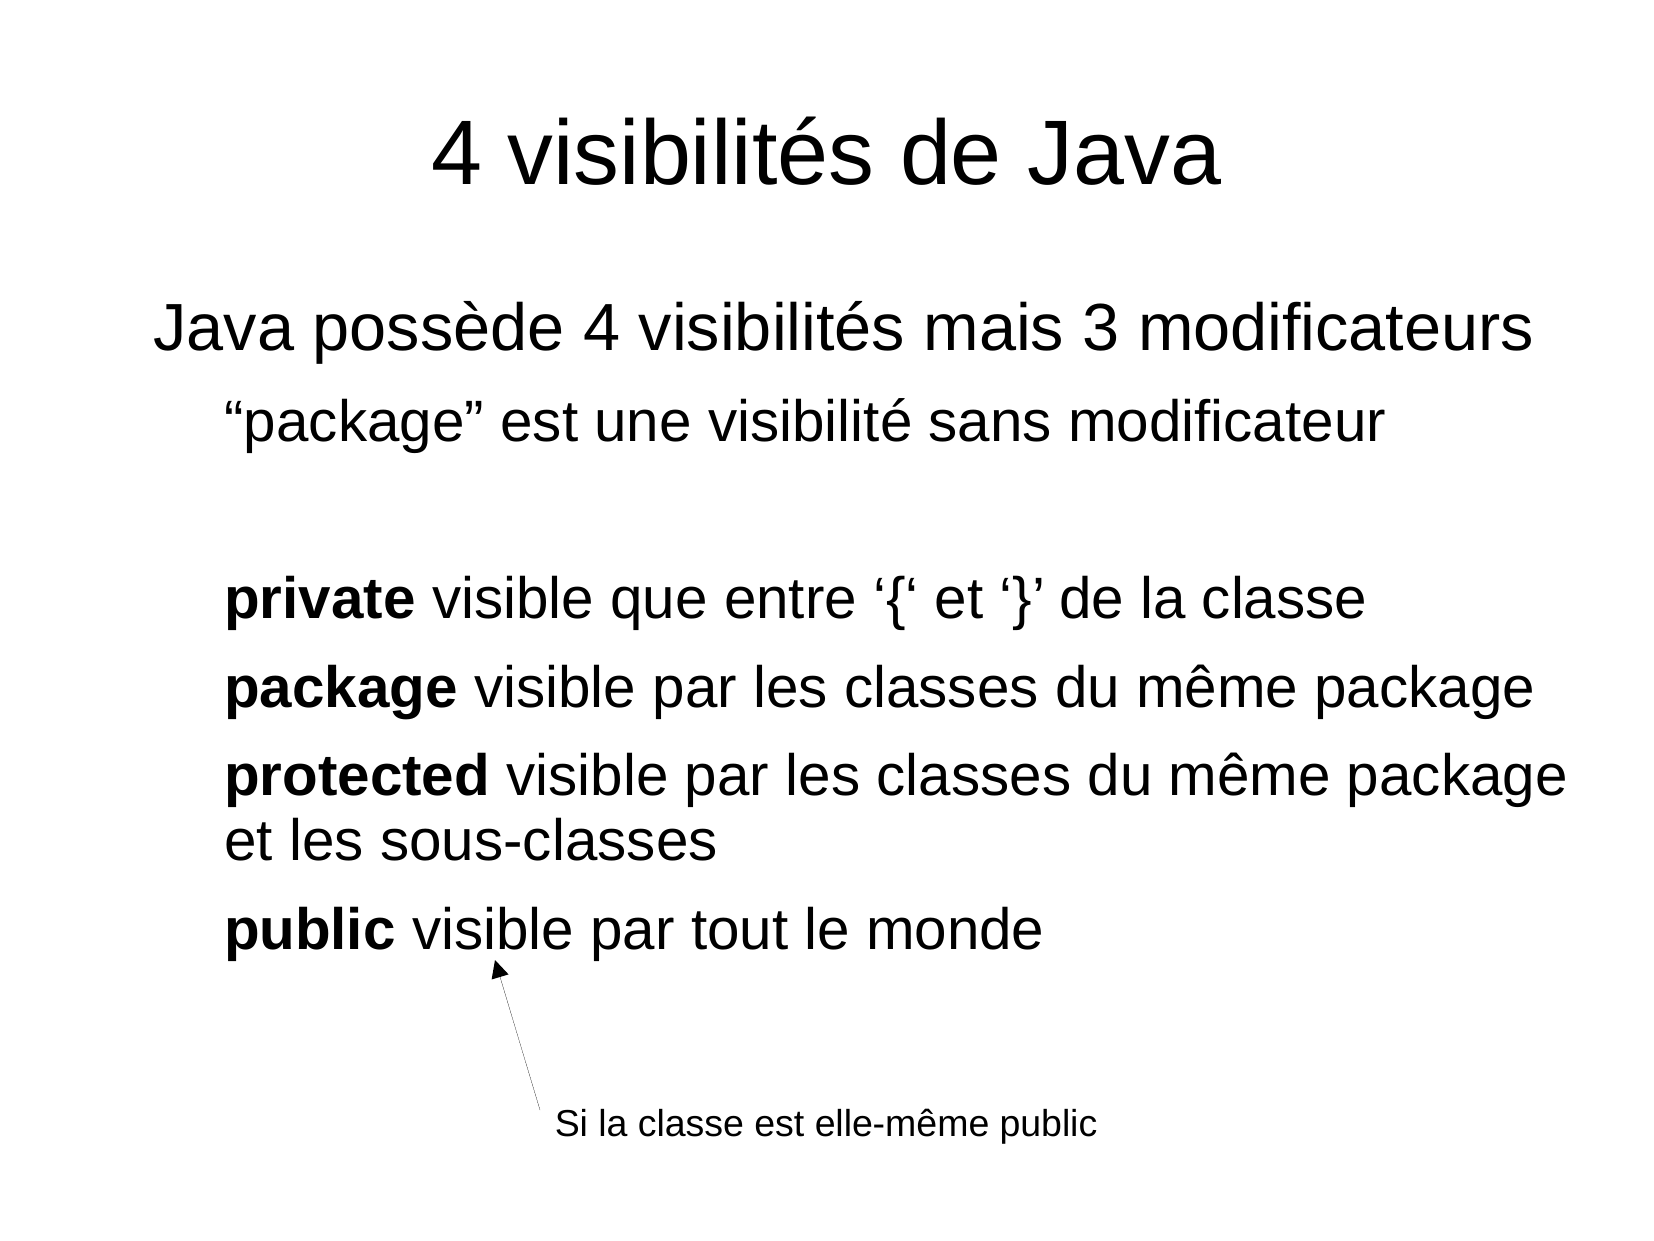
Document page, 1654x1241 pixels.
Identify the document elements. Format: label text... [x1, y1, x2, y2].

list Java possède 4 visibilités mais 3 modificateurs “package” est une visibilité sans modificateur private visible que entre ‘{‘ et ‘}’ de la classe package visible par les classes du même package protected visible par les classes du même package et les sous-classes public visible par tout le monde [82, 290, 1571, 1010]
text_box Si la classe est elle-même public [540, 1095, 1113, 1152]
title 4 visibilités de Java [82, 49, 1571, 257]
